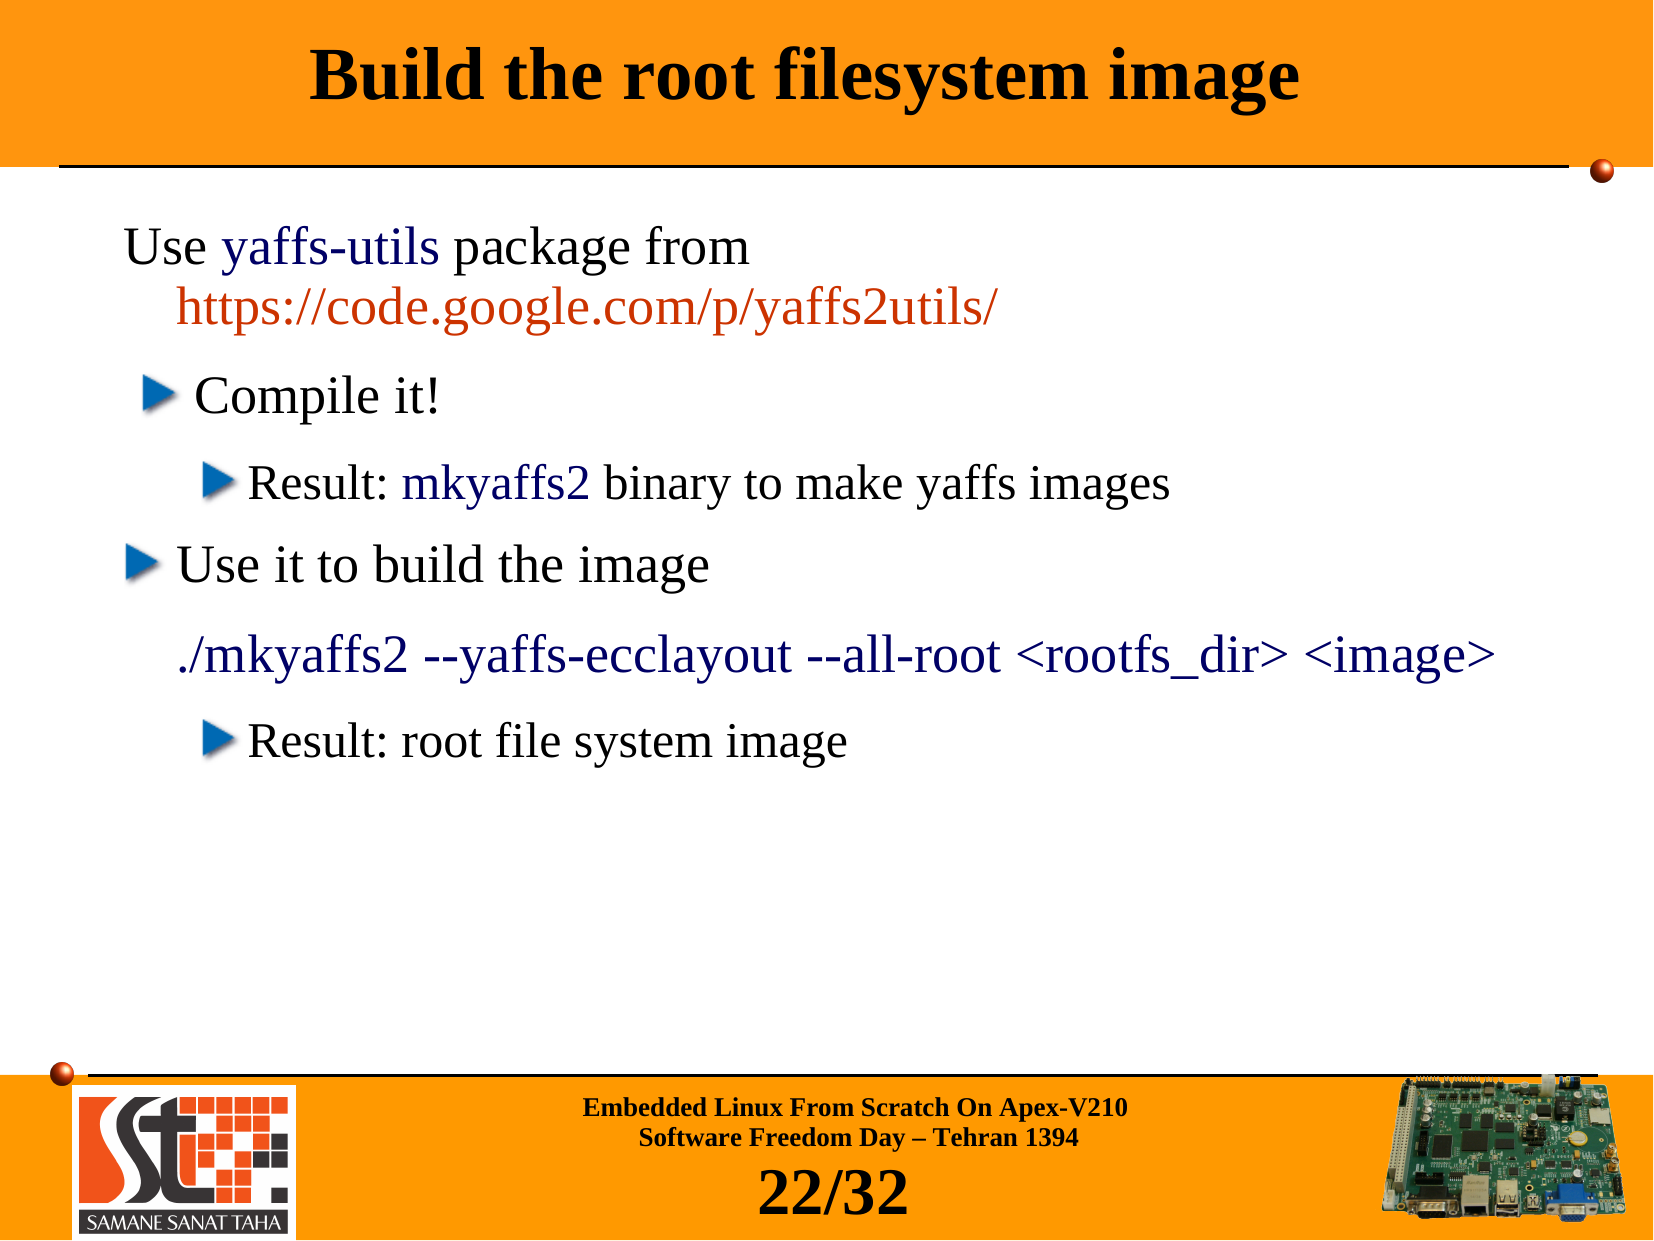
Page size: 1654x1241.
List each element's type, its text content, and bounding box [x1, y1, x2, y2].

list Use yaffs-utils package from https://code.google.com/p/yaffs2utils/ Compile it! Result: mkyaffs2 binary to make yaffs images Use it to build the image ./mkyaffs2 --yaffs-ecclayout --all-root <rootfs_dir> <image> Result: root file system image [105, 216, 1518, 1066]
picture [1371, 1074, 1626, 1236]
picture [72, 1085, 296, 1241]
title Build the root filesystem image [60, 25, 1551, 124]
